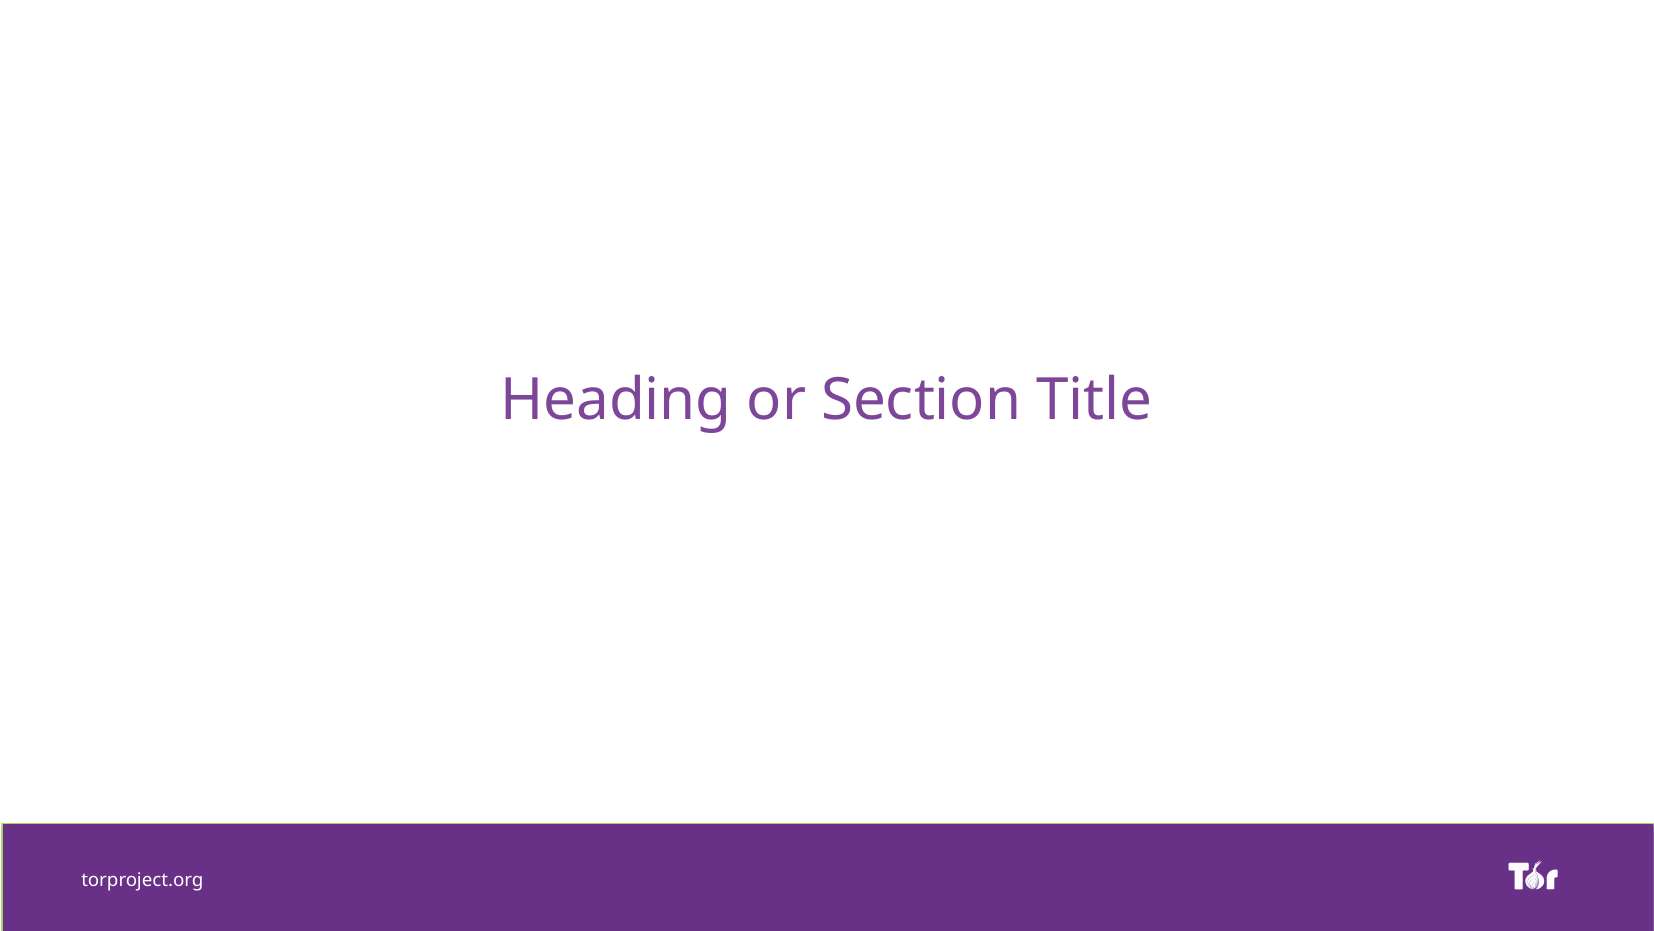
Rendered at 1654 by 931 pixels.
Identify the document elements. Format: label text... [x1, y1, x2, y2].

title Heading or Section Title [82, 37, 1571, 758]
picture [1498, 852, 1568, 900]
